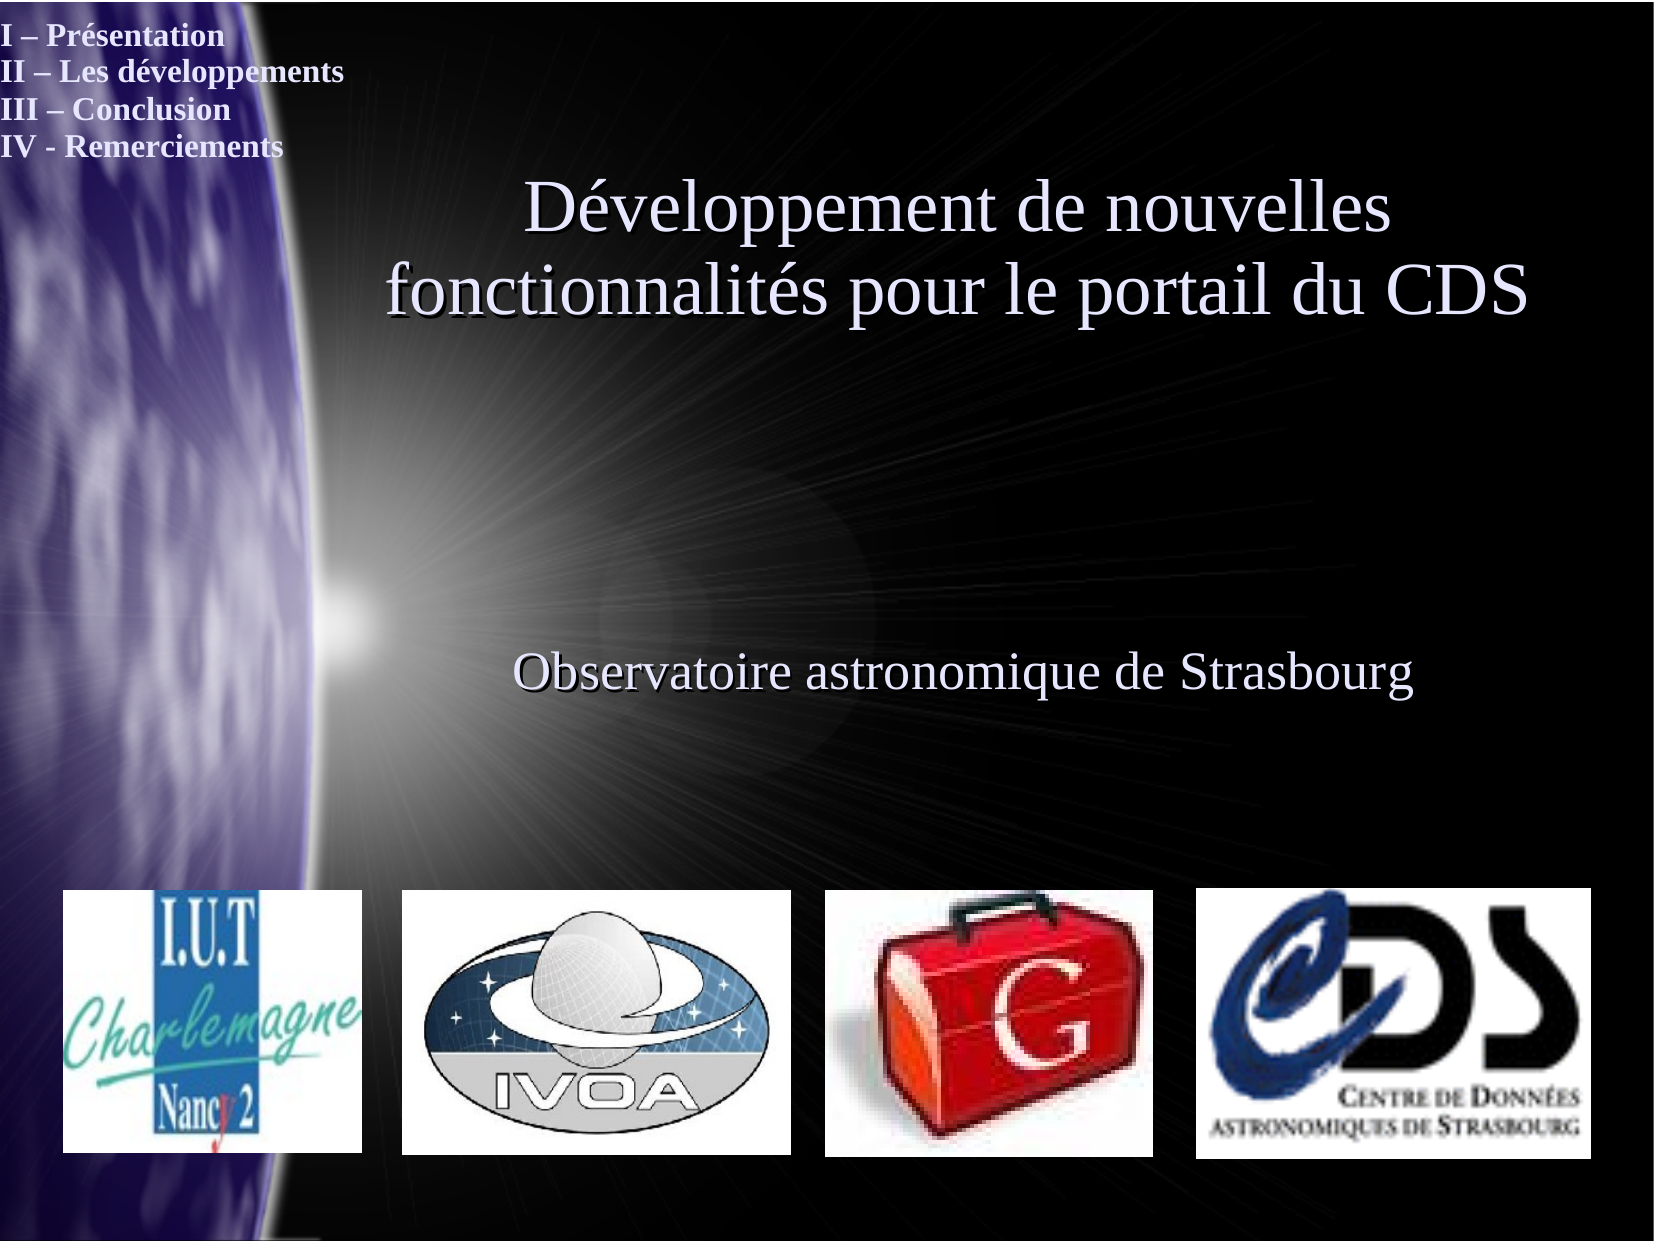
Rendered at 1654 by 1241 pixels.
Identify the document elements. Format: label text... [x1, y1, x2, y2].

picture [0, 2, 1654, 1241]
subtitle Observatoire astronomique de Strasbourg [389, 520, 1539, 824]
title I – Présentation II – Les développements III – Conclusion IV - Remerciements [0, 0, 374, 215]
title Développement de nouvelles fonctionnalités pour le portail du CDS [383, 70, 1534, 343]
